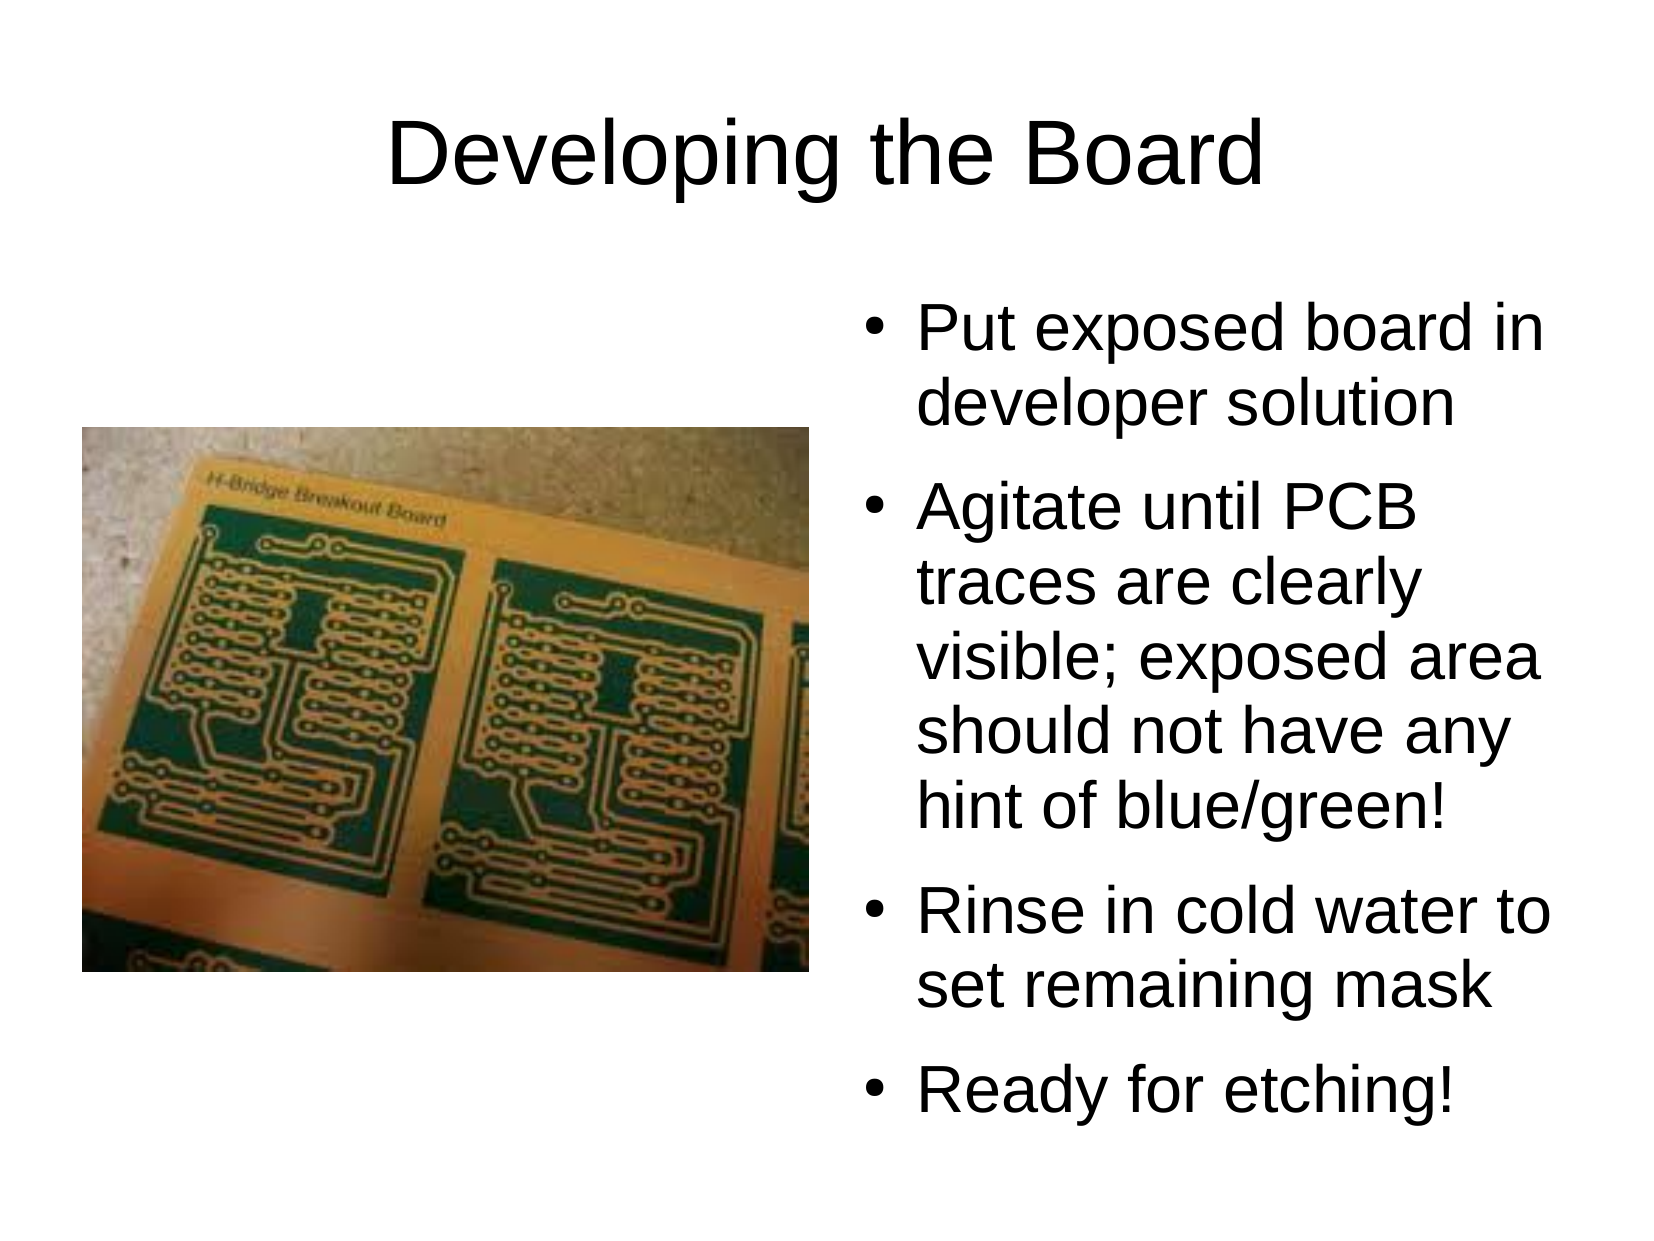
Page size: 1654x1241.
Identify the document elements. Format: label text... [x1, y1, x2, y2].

title Developing the Board [82, 56, 1571, 250]
list Put exposed board in developer solution Agitate until PCB traces are clearly visible; exposed area should not have any hint of blue/green! Rinse in cold water to set remaining mask Ready for etching! [845, 290, 1572, 1127]
picture [82, 427, 809, 972]
